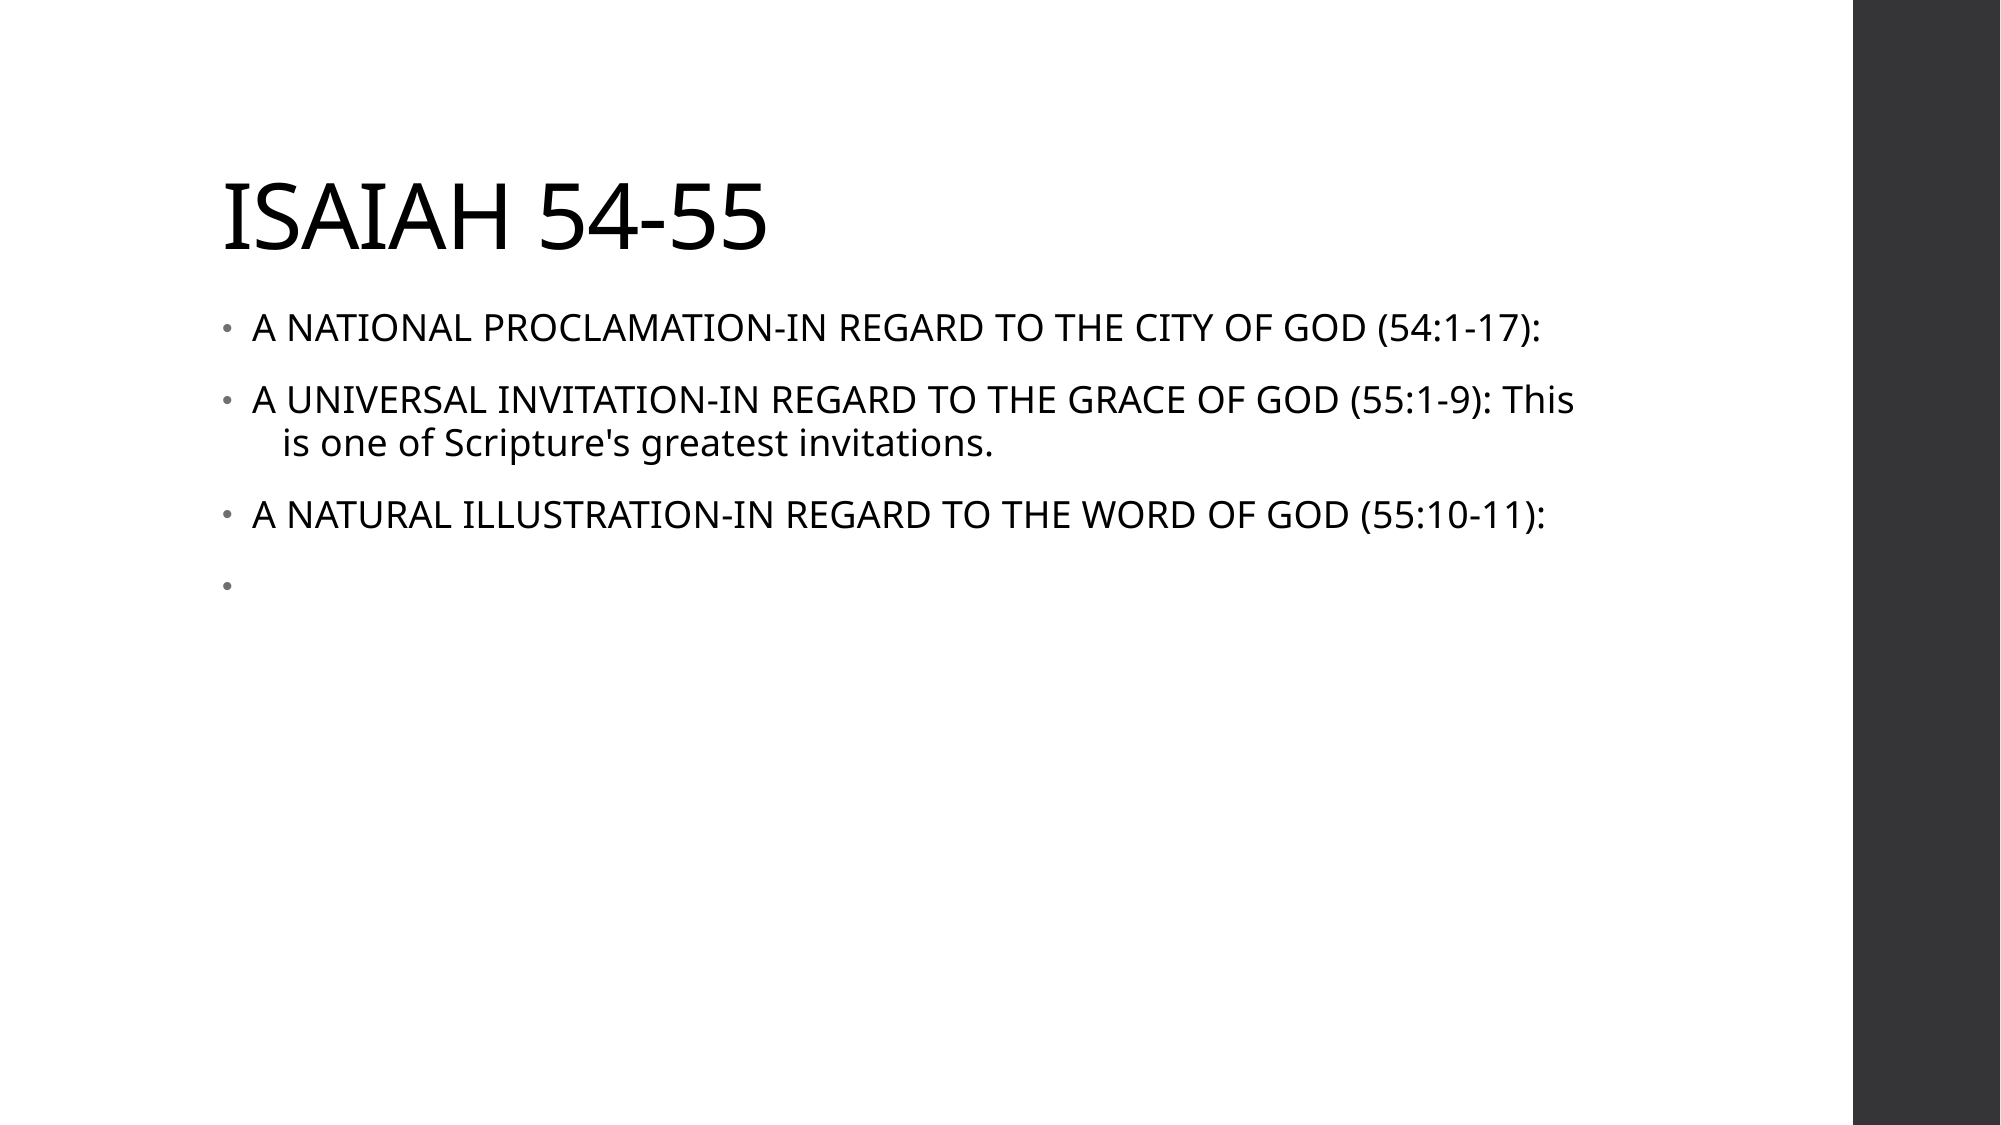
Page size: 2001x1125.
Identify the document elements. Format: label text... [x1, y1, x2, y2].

list A NATIONAL PROCLAMATION-IN REGARD TO THE CITY OF GOD (54:1-17): A UNIVERSAL INVITATION-IN REGARD TO THE GRACE OF GOD (55:1-9): This is one of Scripture's greatest invitations. A NATURAL ILLUSTRATION-IN REGARD TO THE WORD OF GOD (55:10-11): [206, 299, 1617, 1014]
title ISAIAH 54-55 [206, 60, 1797, 278]
